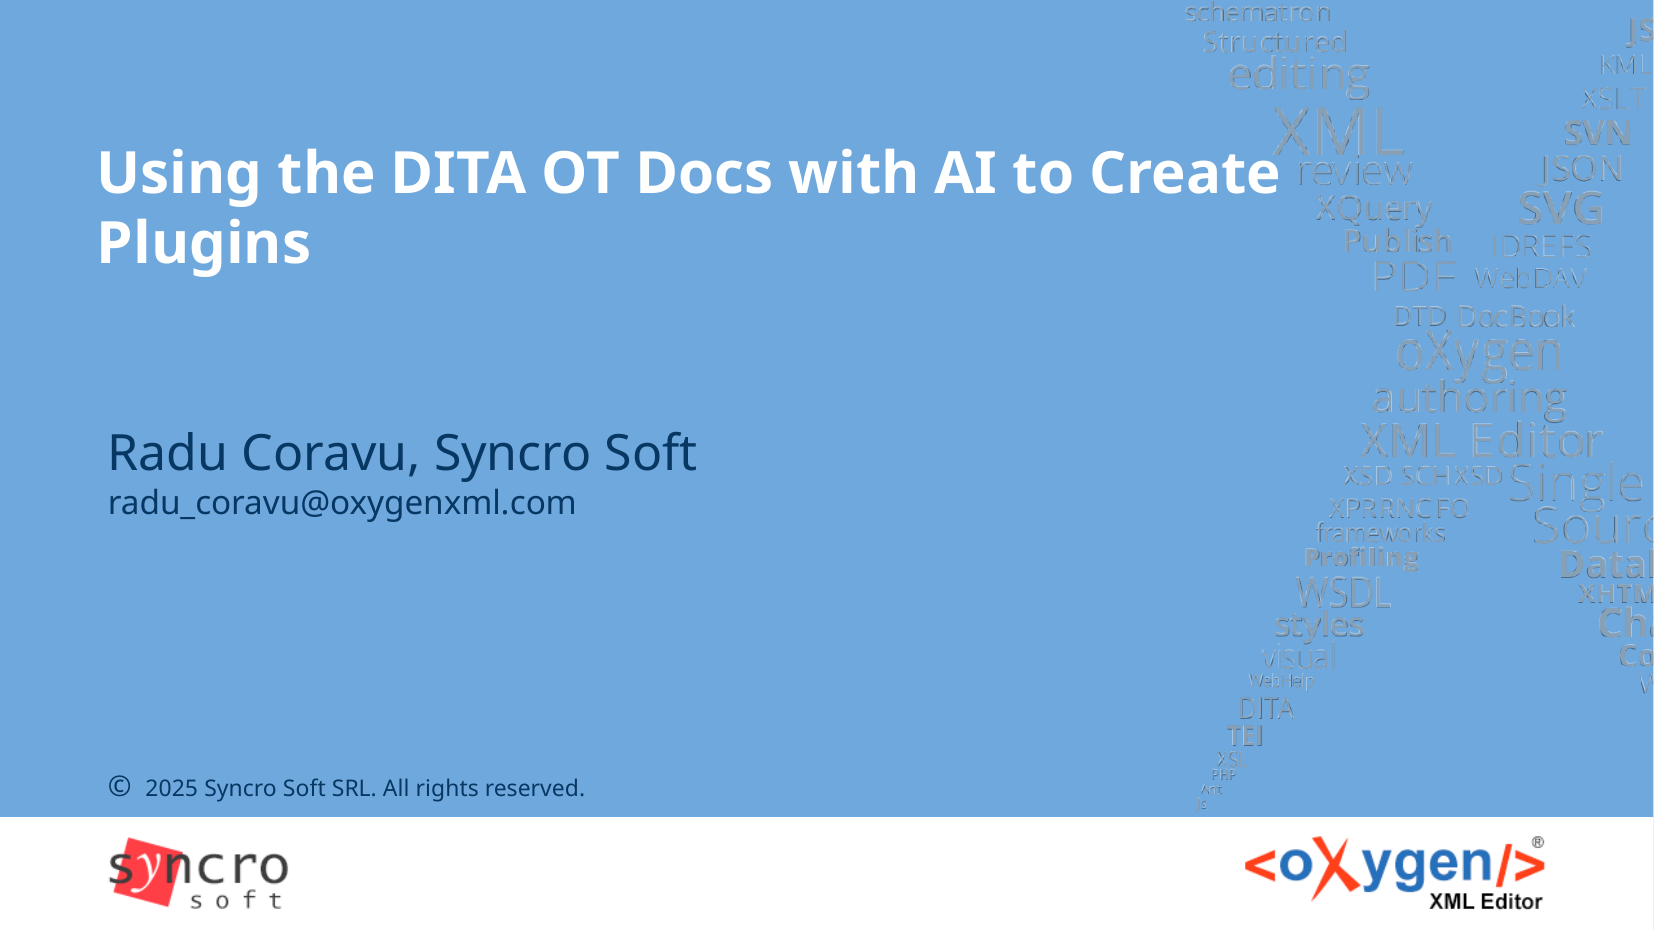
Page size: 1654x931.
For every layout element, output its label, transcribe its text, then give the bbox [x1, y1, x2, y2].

title Using the DITA OT Docs with AI to Create Plugins [81, 33, 1167, 283]
subtitle © 2025 Syncro Soft SRL. All rights reserved. [92, 718, 769, 811]
picture [1235, 826, 1561, 922]
picture [1167, 1, 1654, 819]
text_box Radu Coravu, Syncro Soft radu_coravu@oxygenxml.com [92, 413, 927, 589]
text_box [0, 818, 1654, 930]
picture [92, 826, 305, 922]
